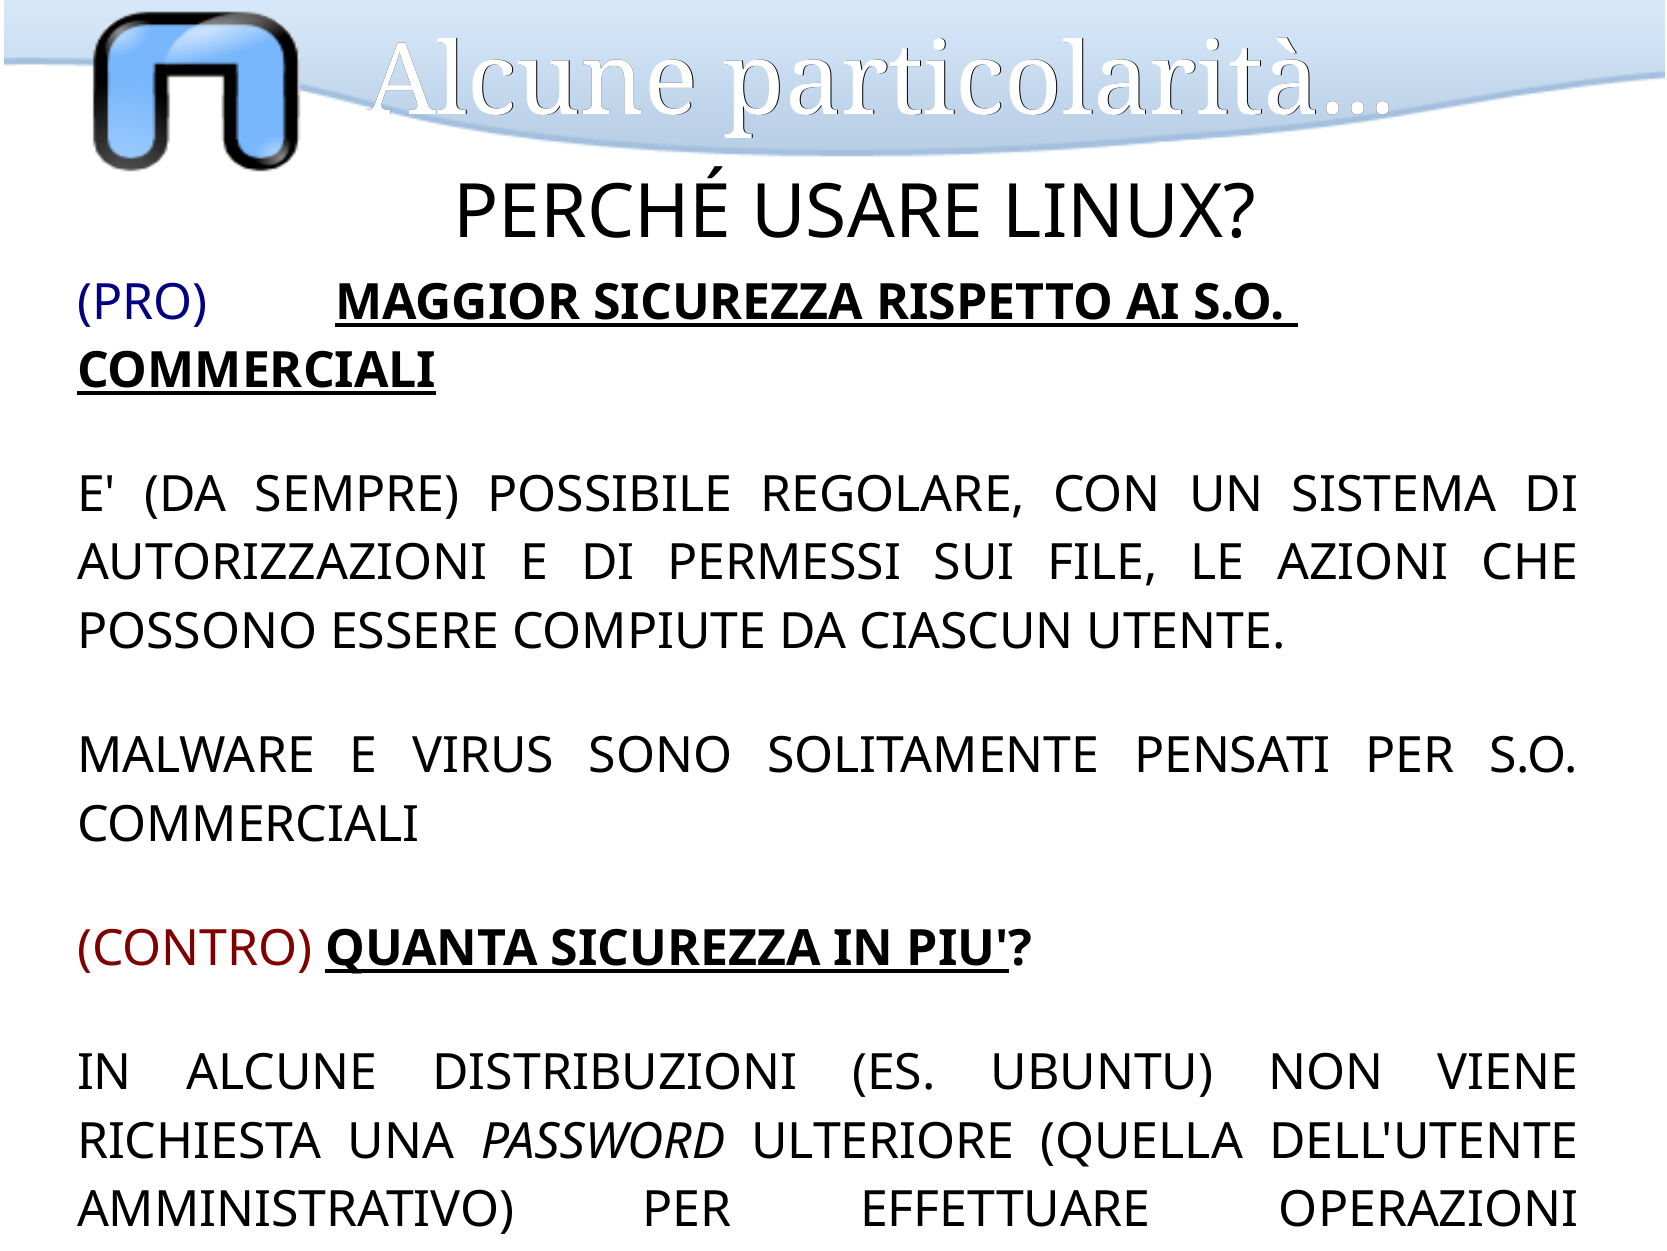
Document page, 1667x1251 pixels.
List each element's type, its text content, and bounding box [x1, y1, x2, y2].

list (PRO) MAGGIOR SICUREZZA RISPETTO AI S.O. COMMERCIALI E' (DA SEMPRE) POSSIBILE REGOLARE, CON UN SISTEMA DI AUTORIZZAZIONI E DI PERMESSI SUI FILE, LE AZIONI CHE POSSONO ESSERE COMPIUTE DA CIASCUN UTENTE. MALWARE E VIRUS SONO SOLITAMENTE PENSATI PER S.O. COMMERCIALI (CONTRO) QUANTA SICUREZZA IN PIU'? IN ALCUNE DISTRIBUZIONI (ES. UBUNTU) NON VIENE RICHIESTA UNA PASSWORD ULTERIORE (QUELLA DELL'UTENTE AMMINISTRATIVO) PER EFFETTUARE OPERAZIONI POTENZIALMENTE DANNOSE. [77, 265, 1579, 1251]
text_box Alcune particolarità... [351, 0, 1459, 143]
picture [0, 0, 351, 1251]
picture [1459, 0, 1667, 1251]
title PERCHÉ USARE LINUX? [184, 75, 1526, 265]
